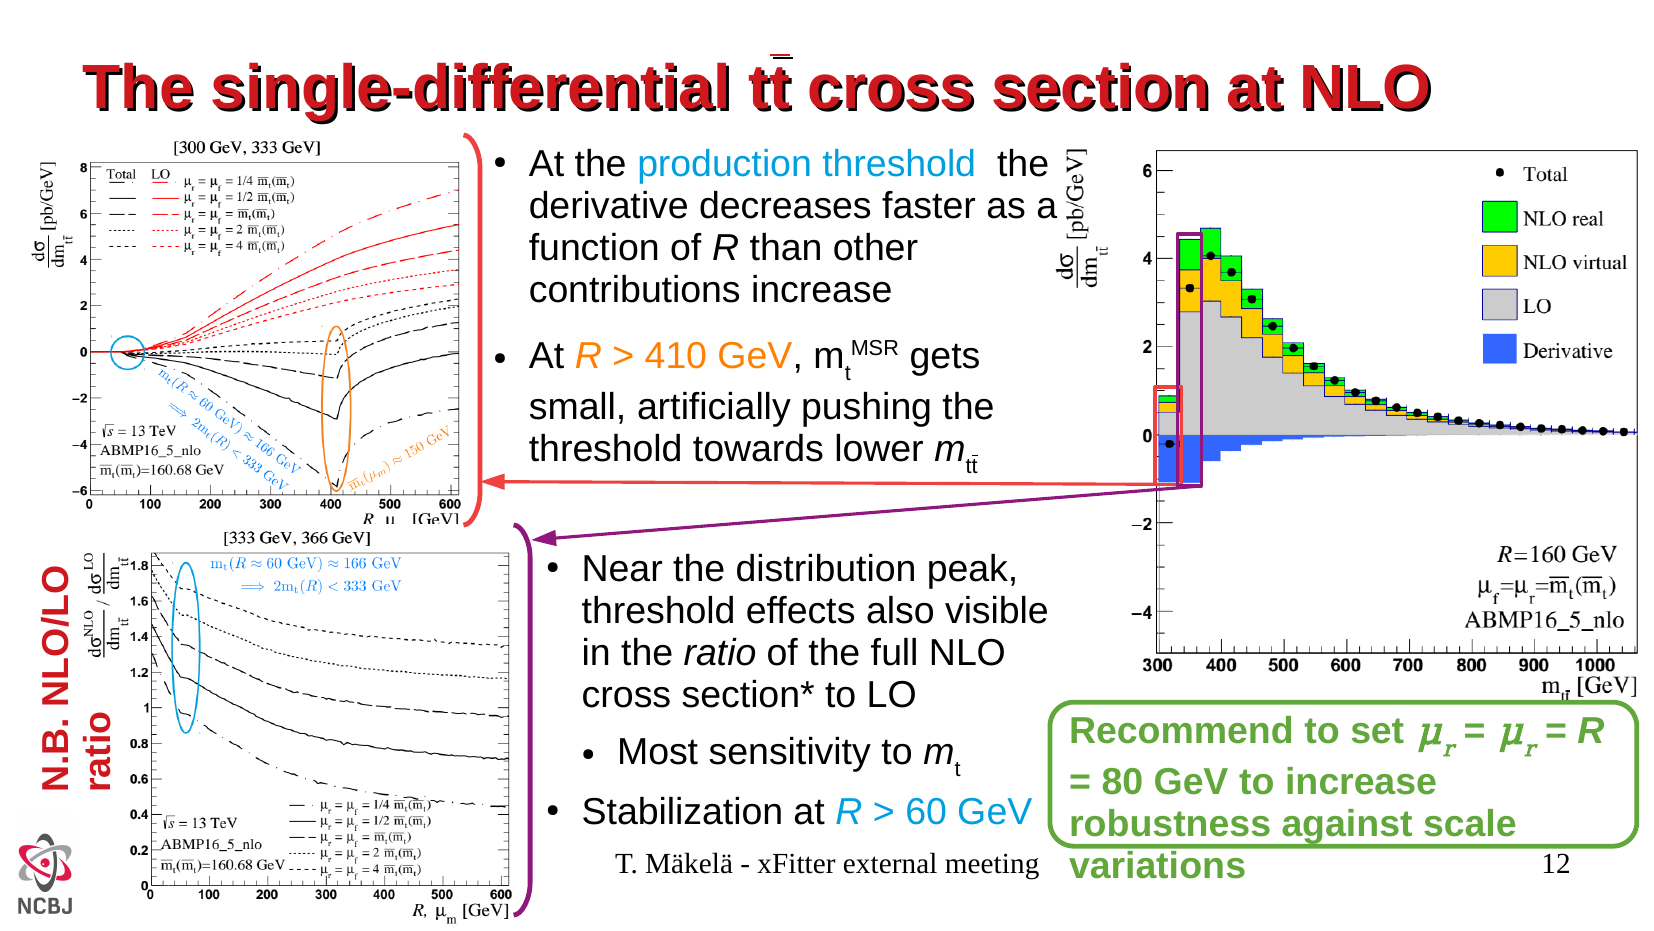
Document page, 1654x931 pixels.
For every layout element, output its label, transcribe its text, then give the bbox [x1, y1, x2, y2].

text_box Near the distribution peak, threshold effects also visible in the ratio of the full NLO cross section* to LO Most sensitivity to mt Stabilization at R > 60 GeV [531, 540, 1102, 859]
text_box At the production threshold, the derivative decreases faster as a function of R than other contributions increase At R > 410 GeV, mtMSR gets small, artificially pushing the threshold towards lower mtt [478, 136, 1075, 495]
text_box N.B. NLO/LO ratio [26, 537, 126, 808]
picture [15, 813, 76, 916]
picture [1179, 236, 1200, 484]
picture [1157, 389, 1176, 483]
text_box [1049, 702, 1637, 847]
title The single-differential tt cross section at NLO [82, 45, 1441, 136]
text_box Recommend to set μr = μr = R = 80 GeV to increase robustness against scale variations [1054, 829, 1637, 894]
picture [28, 133, 514, 931]
picture [1075, 486, 1169, 494]
picture [1054, 144, 1654, 709]
